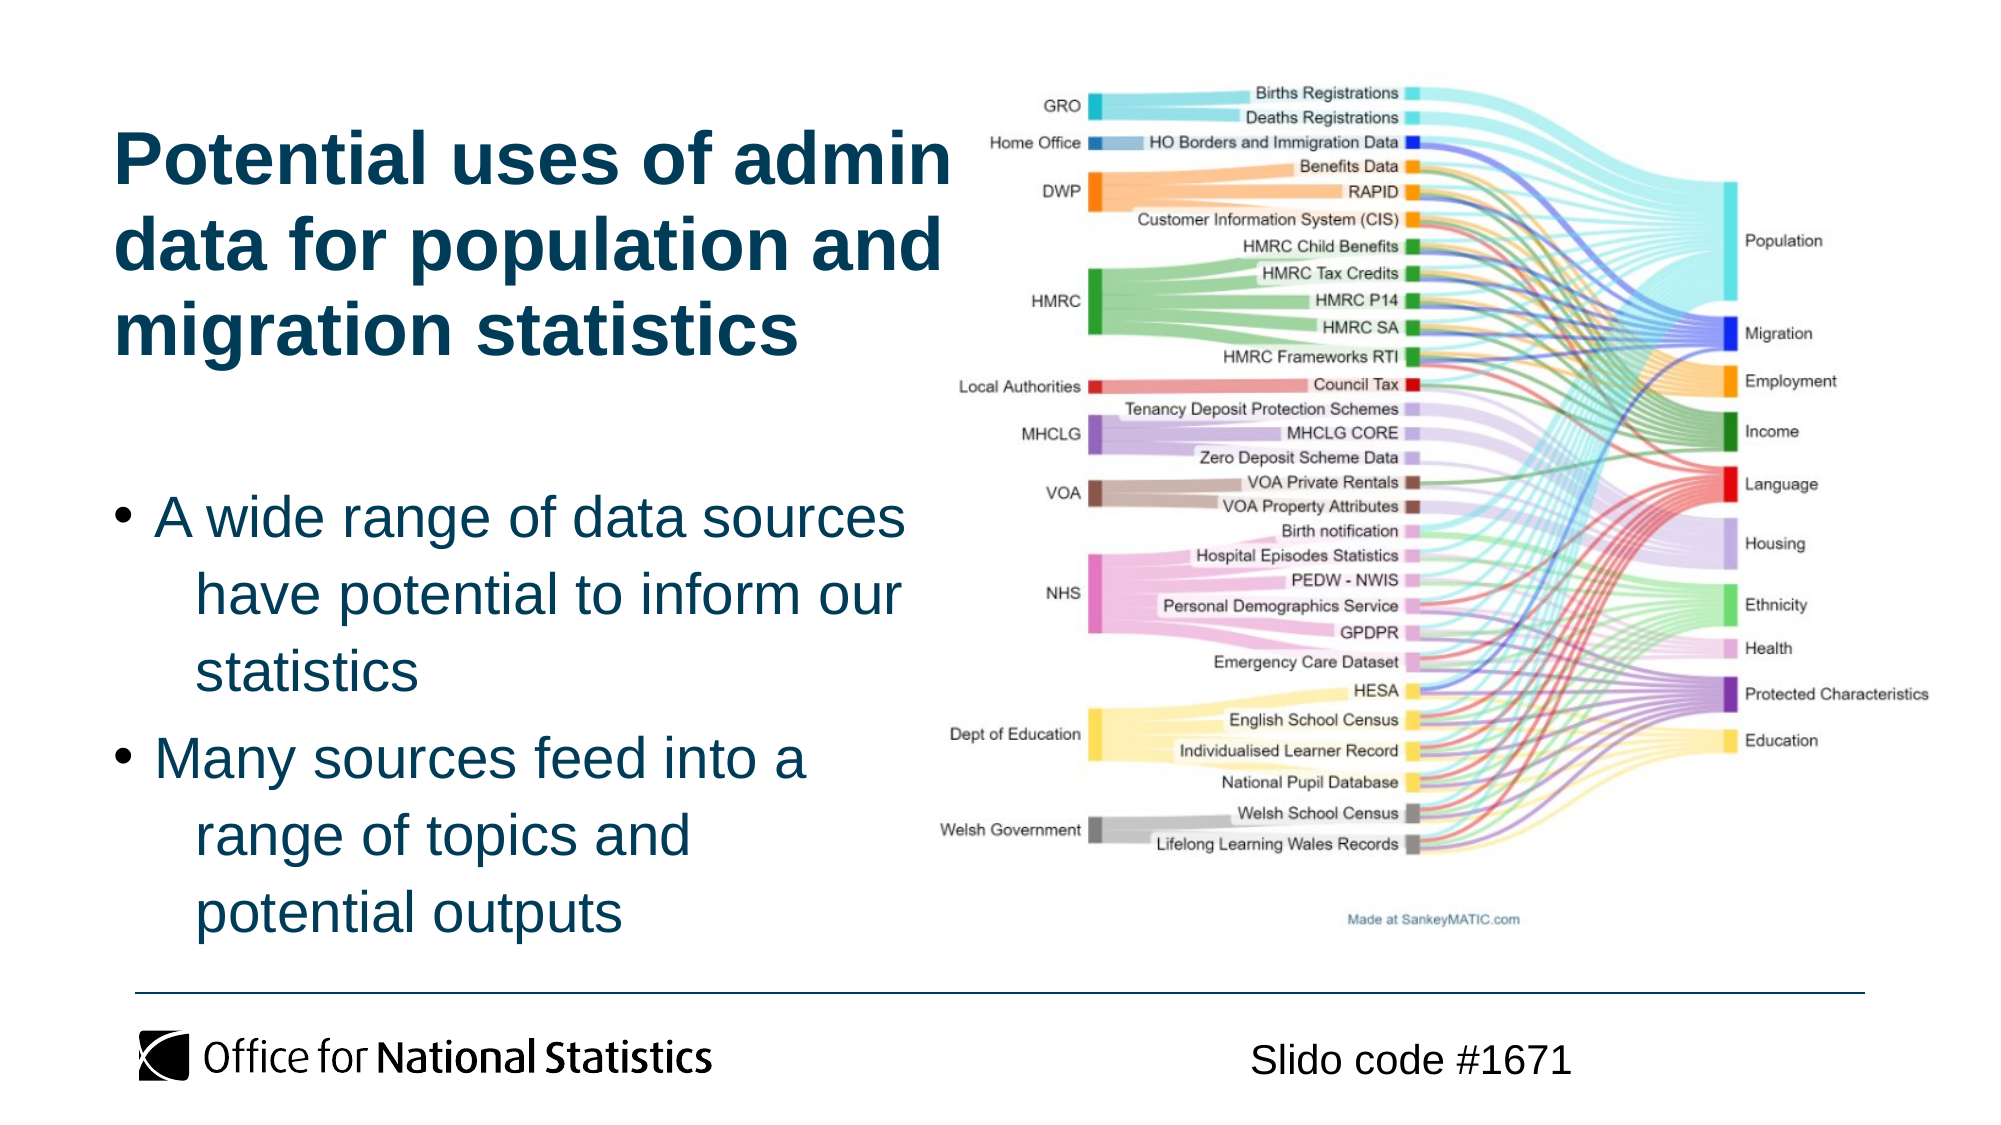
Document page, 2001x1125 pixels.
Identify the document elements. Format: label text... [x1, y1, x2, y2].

text_box Potential uses of admin data for population and migration statistics [113, 117, 976, 373]
text_box Slido code #1671 [1235, 1025, 1866, 1086]
text_box A wide range of data sources have potential to inform our statistics Many sources feed into a range of topics and potential outputs [113, 472, 927, 945]
picture [919, 14, 1949, 931]
